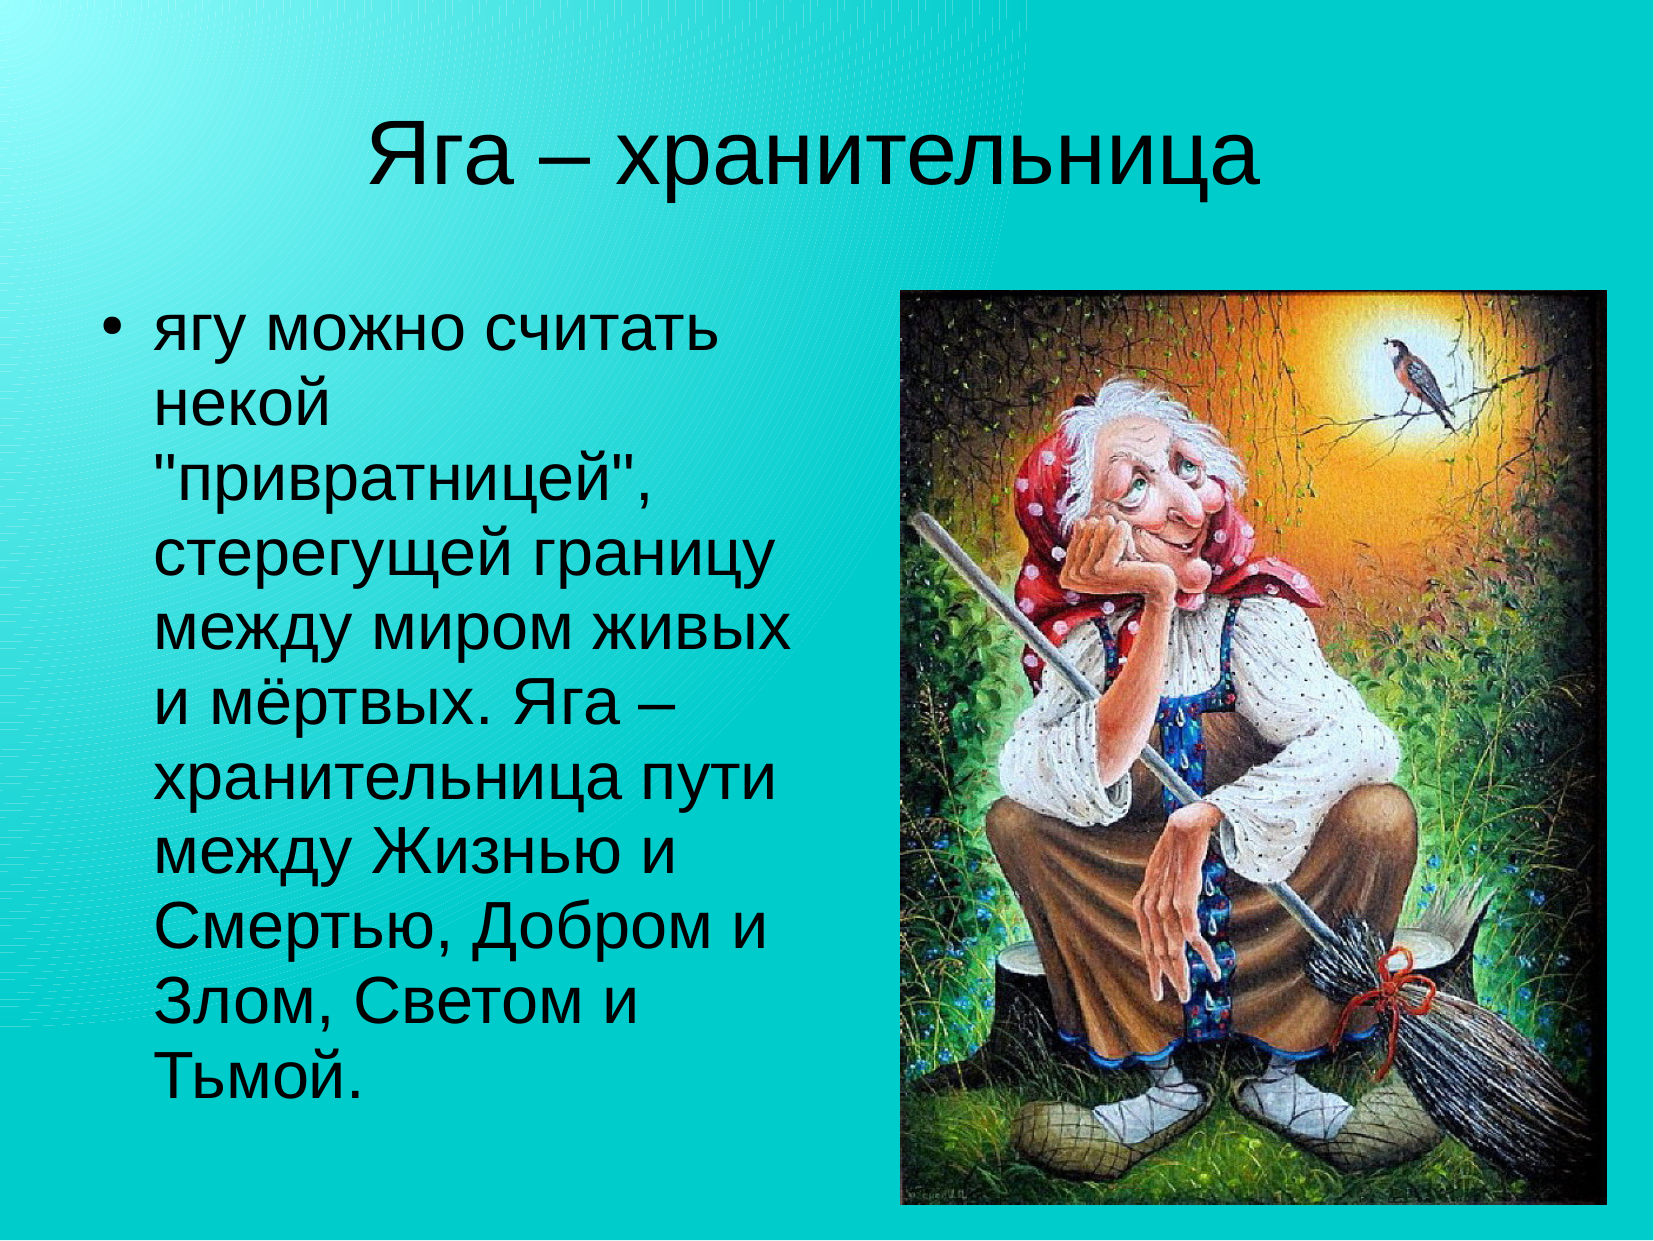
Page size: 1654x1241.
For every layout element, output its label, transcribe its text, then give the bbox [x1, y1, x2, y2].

list ягу можно считать некой "привратницей", стерегущей границу между миром живых и мёртвых. Яга – хранительница пути между Жизнью и Смертью, Добром и Злом, Светом и Тьмой. [82, 290, 809, 1113]
title Яга – хранительница [82, 49, 1571, 257]
picture [900, 290, 1607, 1205]
